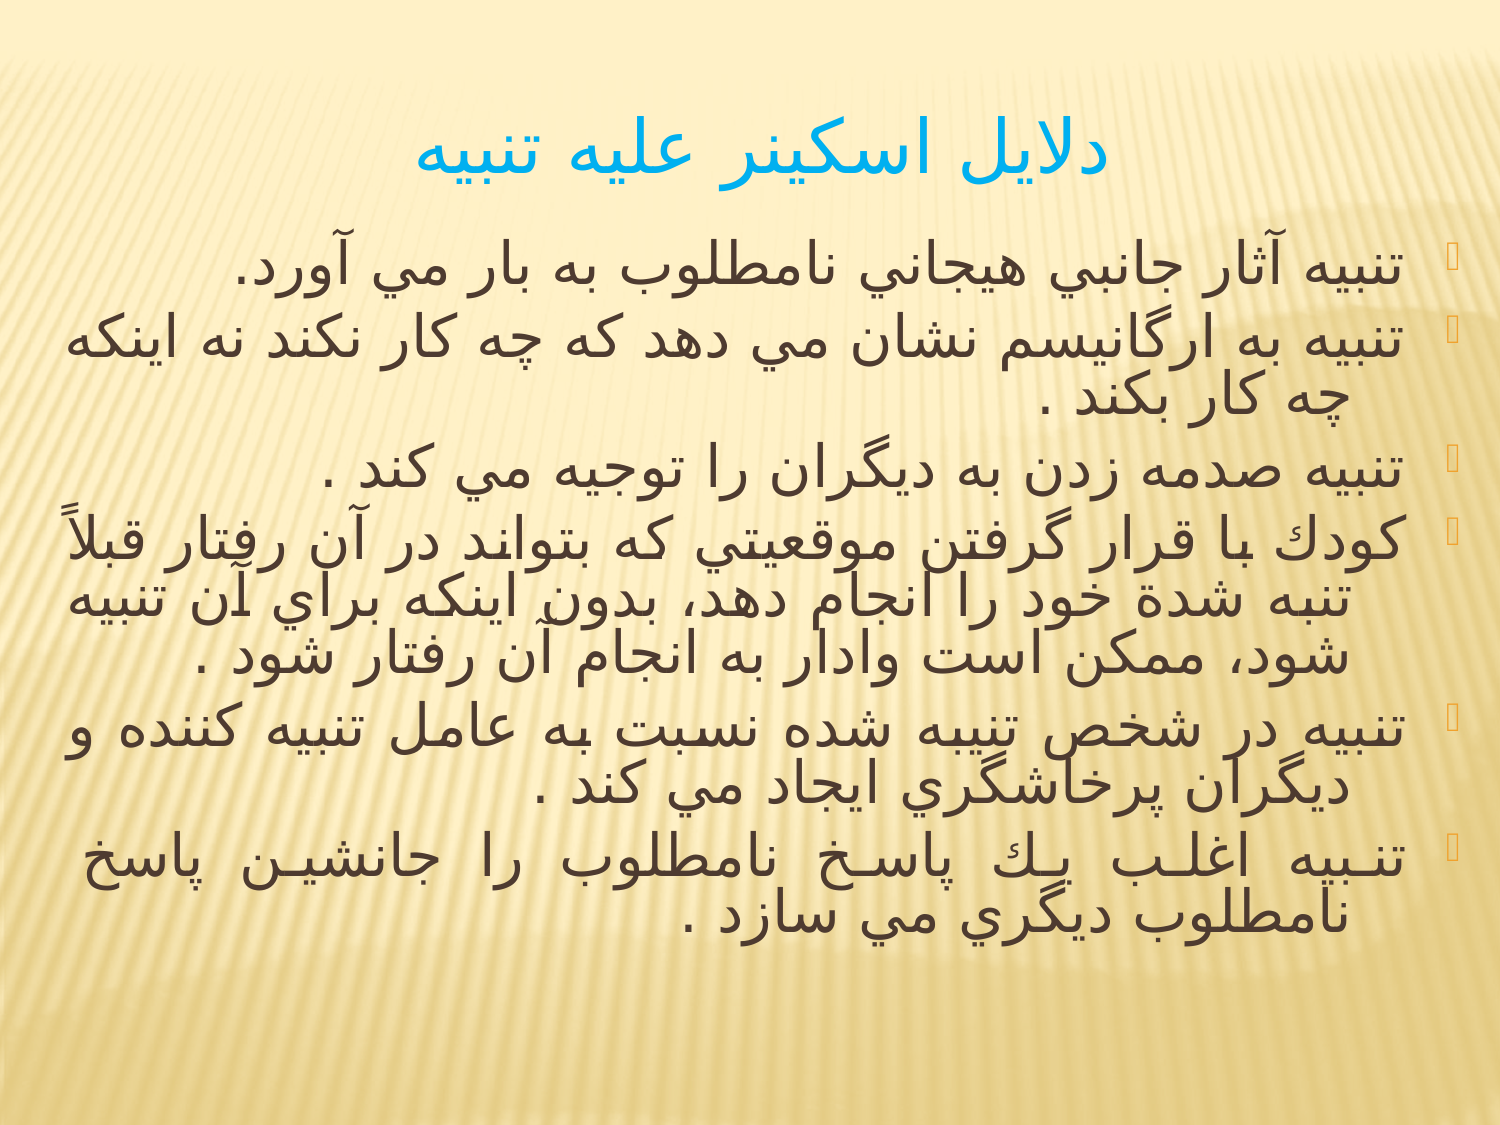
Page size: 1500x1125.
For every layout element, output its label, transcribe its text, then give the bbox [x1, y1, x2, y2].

title دلايل اسكينر عليه تنبيه [50, 75, 1476, 213]
list تنبيه آثار جانبي هيجاني نامطلوب به بار مي آورد. تنبيه به ارگانيسم نشان مي دهد كه چه كار نكند نه اينكه چه كار بكند . تنبيه صدمه زدن به ديگران را توجيه مي كند . كودك با قرار گرفتن موقعيتي كه بتواند در آن رفتار قبلاً تنبه شدة خود را انجام دهد، بدون اينكه براي آن تنبيه شود، ممكن است وادار به انجام آن رفتار شود . تنبيه در شخص تنيبه شده نسبت به عامل تنبيه كننده و ديگران پرخاشگري ايجاد مي كند . تنبيه اغلب يك پاسخ نامطلوب را جانشين پاسخ نامطلوب ديگري مي سازد . [50, 231, 1476, 998]
